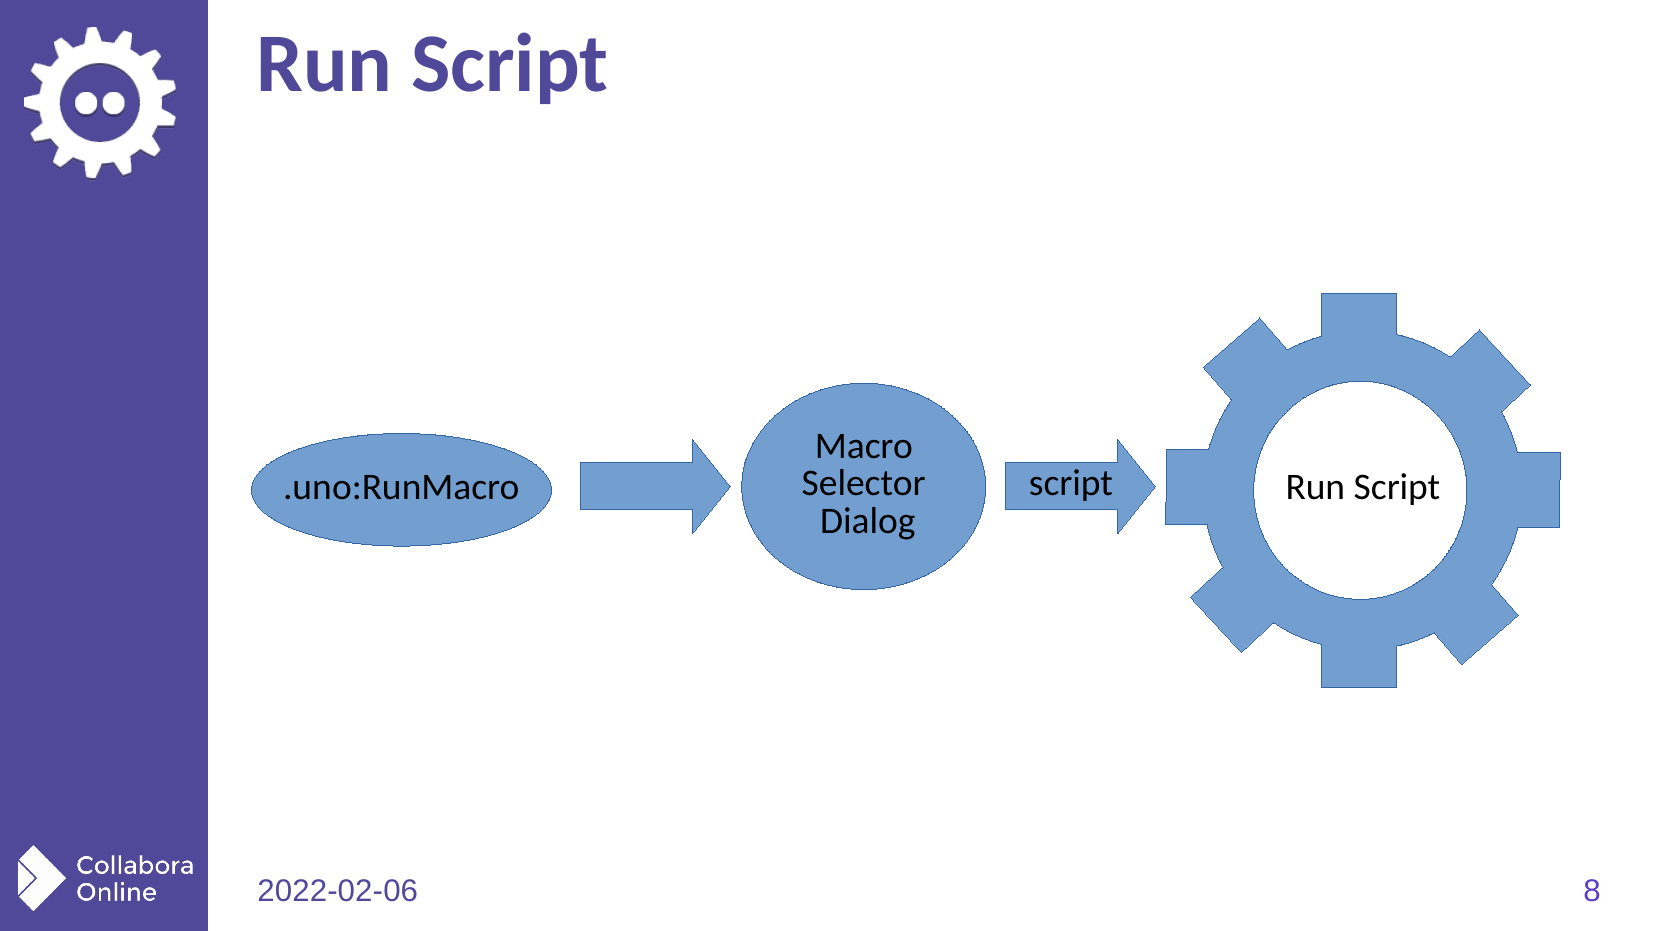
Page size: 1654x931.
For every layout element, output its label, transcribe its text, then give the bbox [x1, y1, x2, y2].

text_box Macro Selector Dialog [741, 383, 986, 590]
picture [13, 840, 197, 916]
text_box script [1005, 439, 1156, 534]
picture [24, 27, 181, 182]
title Run Script [256, 0, 1636, 165]
text_box .uno:RunMacro [251, 433, 552, 547]
text_box Run Script [1165, 293, 1561, 688]
text_box [580, 439, 731, 534]
